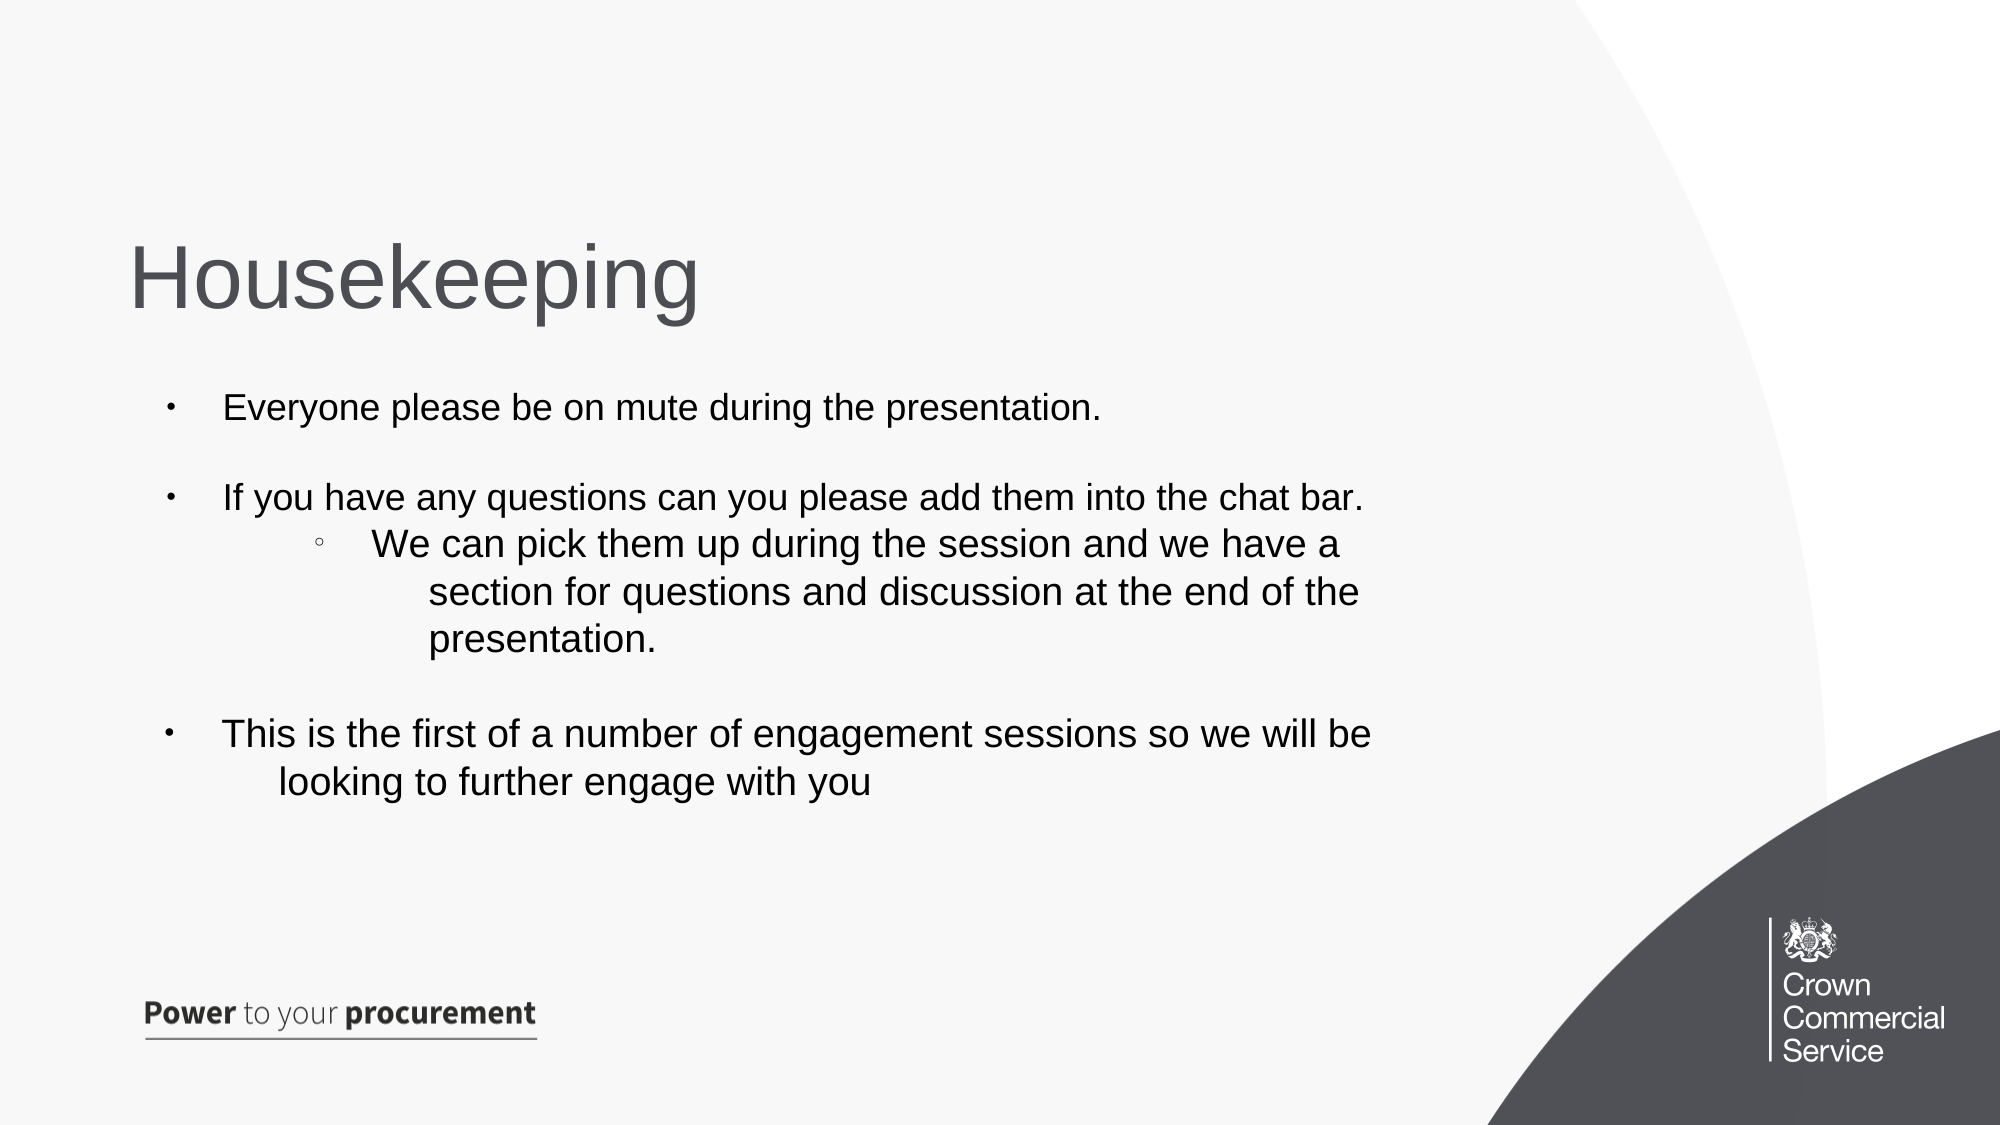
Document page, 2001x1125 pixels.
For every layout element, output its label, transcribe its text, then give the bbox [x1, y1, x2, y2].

title Housekeeping [128, 219, 1922, 358]
subtitle Everyone please be on mute during the presentation. If you have any questions can you please add them into the chat bar. We can pick them up during the session and we have a section for questions and discussion at the end of the presentation. This is the first of a number of engagement sessions so we will be looking to further engage with you [128, 383, 1465, 1063]
